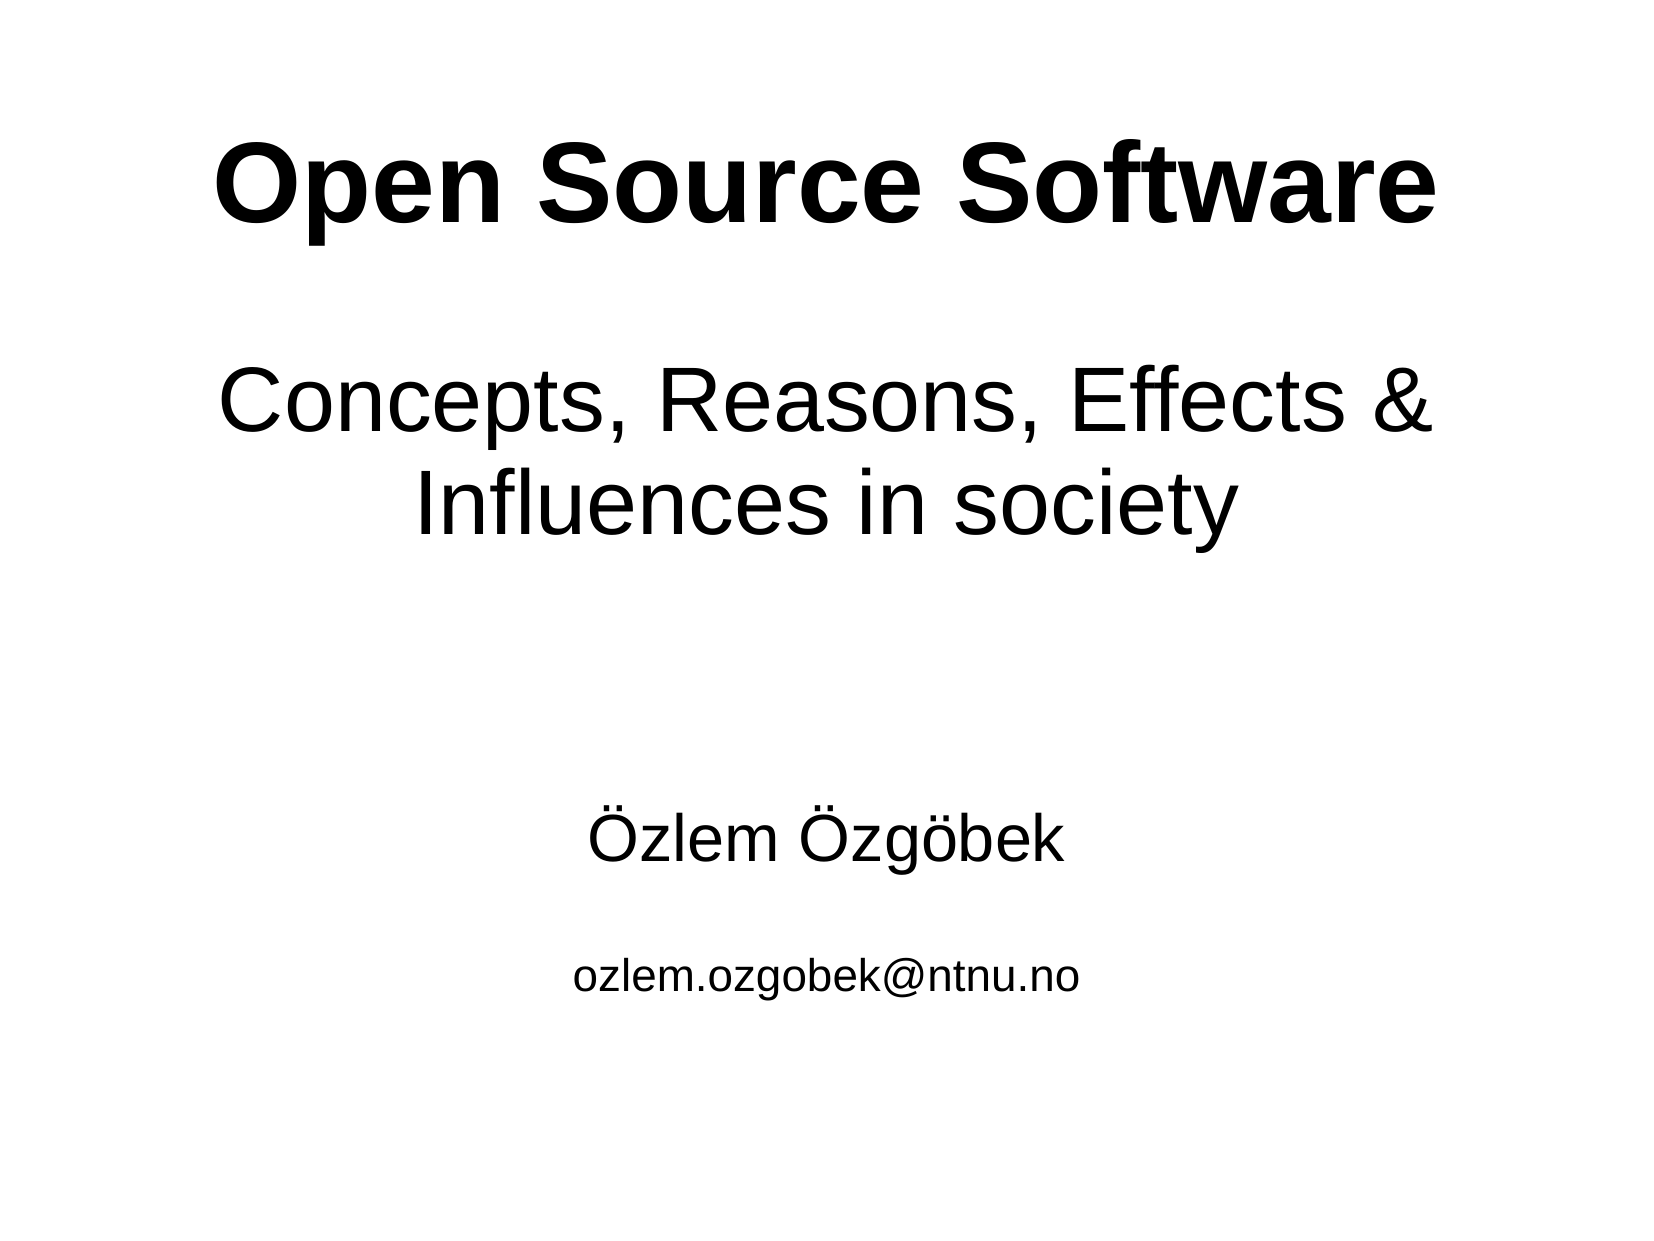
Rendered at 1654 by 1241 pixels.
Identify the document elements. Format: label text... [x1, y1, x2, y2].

subtitle Özlem Özgöbek ozlem.ozgobek@ntnu.no [82, 585, 1571, 1217]
title Open Source Software Concepts, Reasons, Effects & Influences in society [82, 118, 1571, 554]
